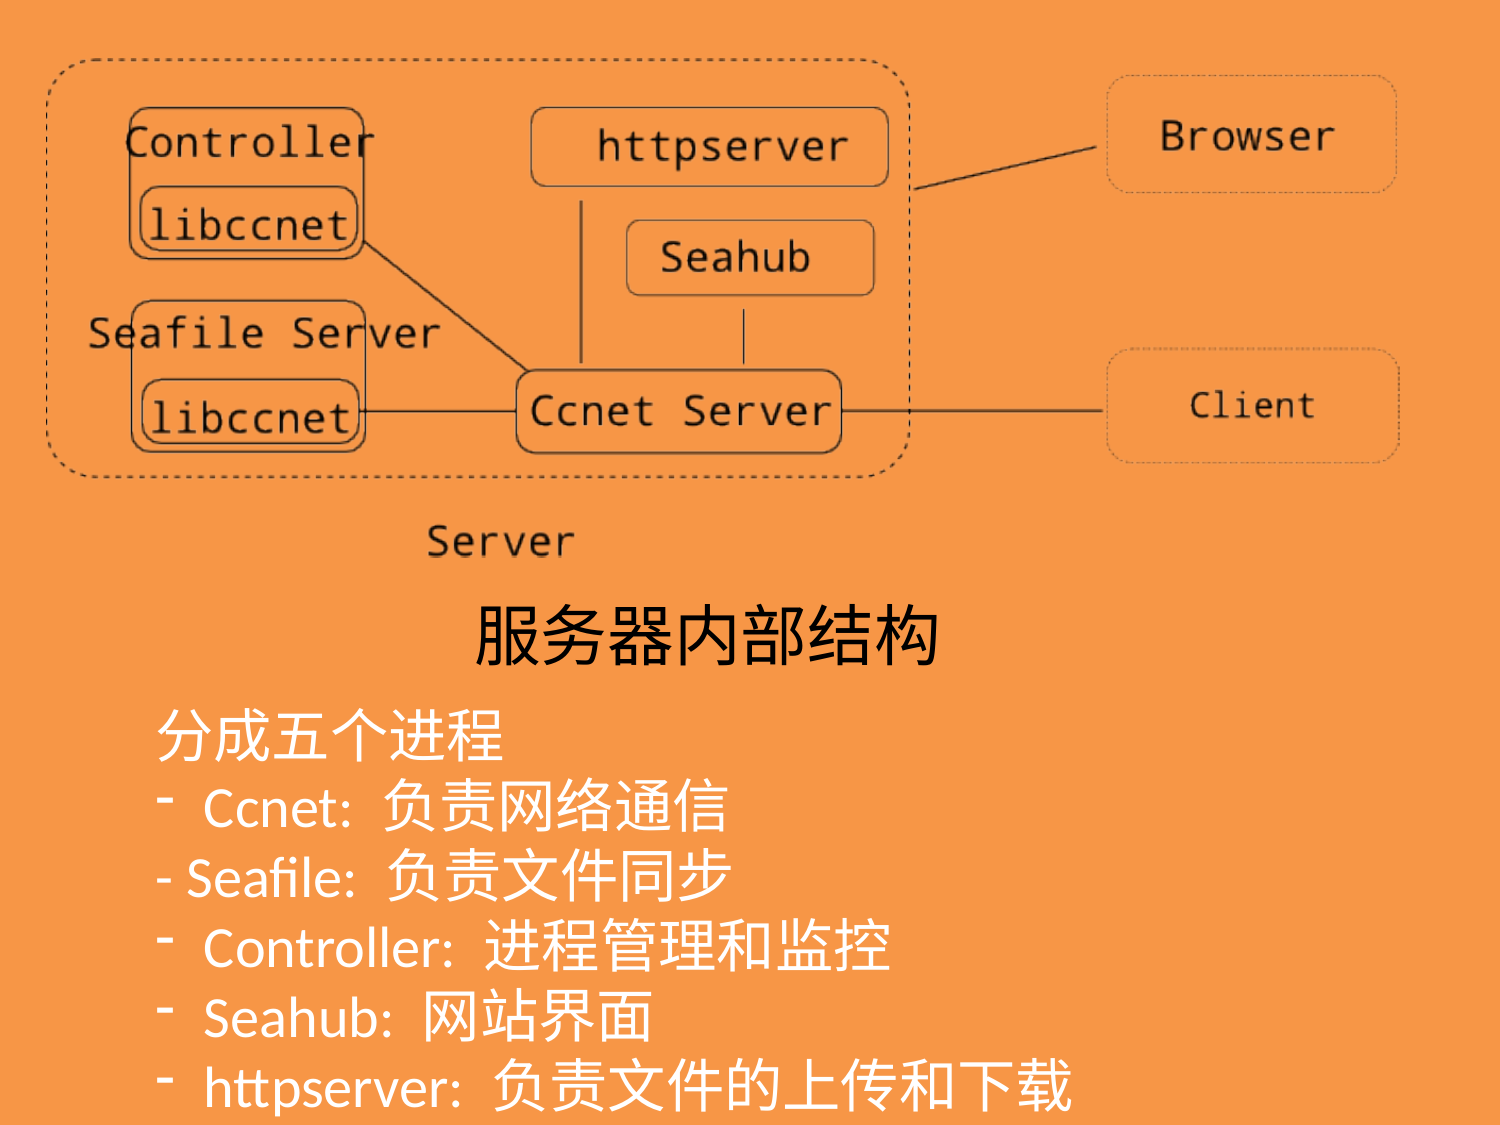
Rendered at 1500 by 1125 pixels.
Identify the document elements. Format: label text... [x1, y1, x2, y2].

text_box 分成五个进程 Ccnet: 负责网络通信 - Seafile: 负责文件同步 Controller: 进程管理和监控 Seahub: 网站界面 httpserver: 负责文件的上传和下载 [140, 691, 1371, 1125]
text_box 服务器内部结构 [459, 585, 957, 681]
picture [46, 58, 1400, 558]
